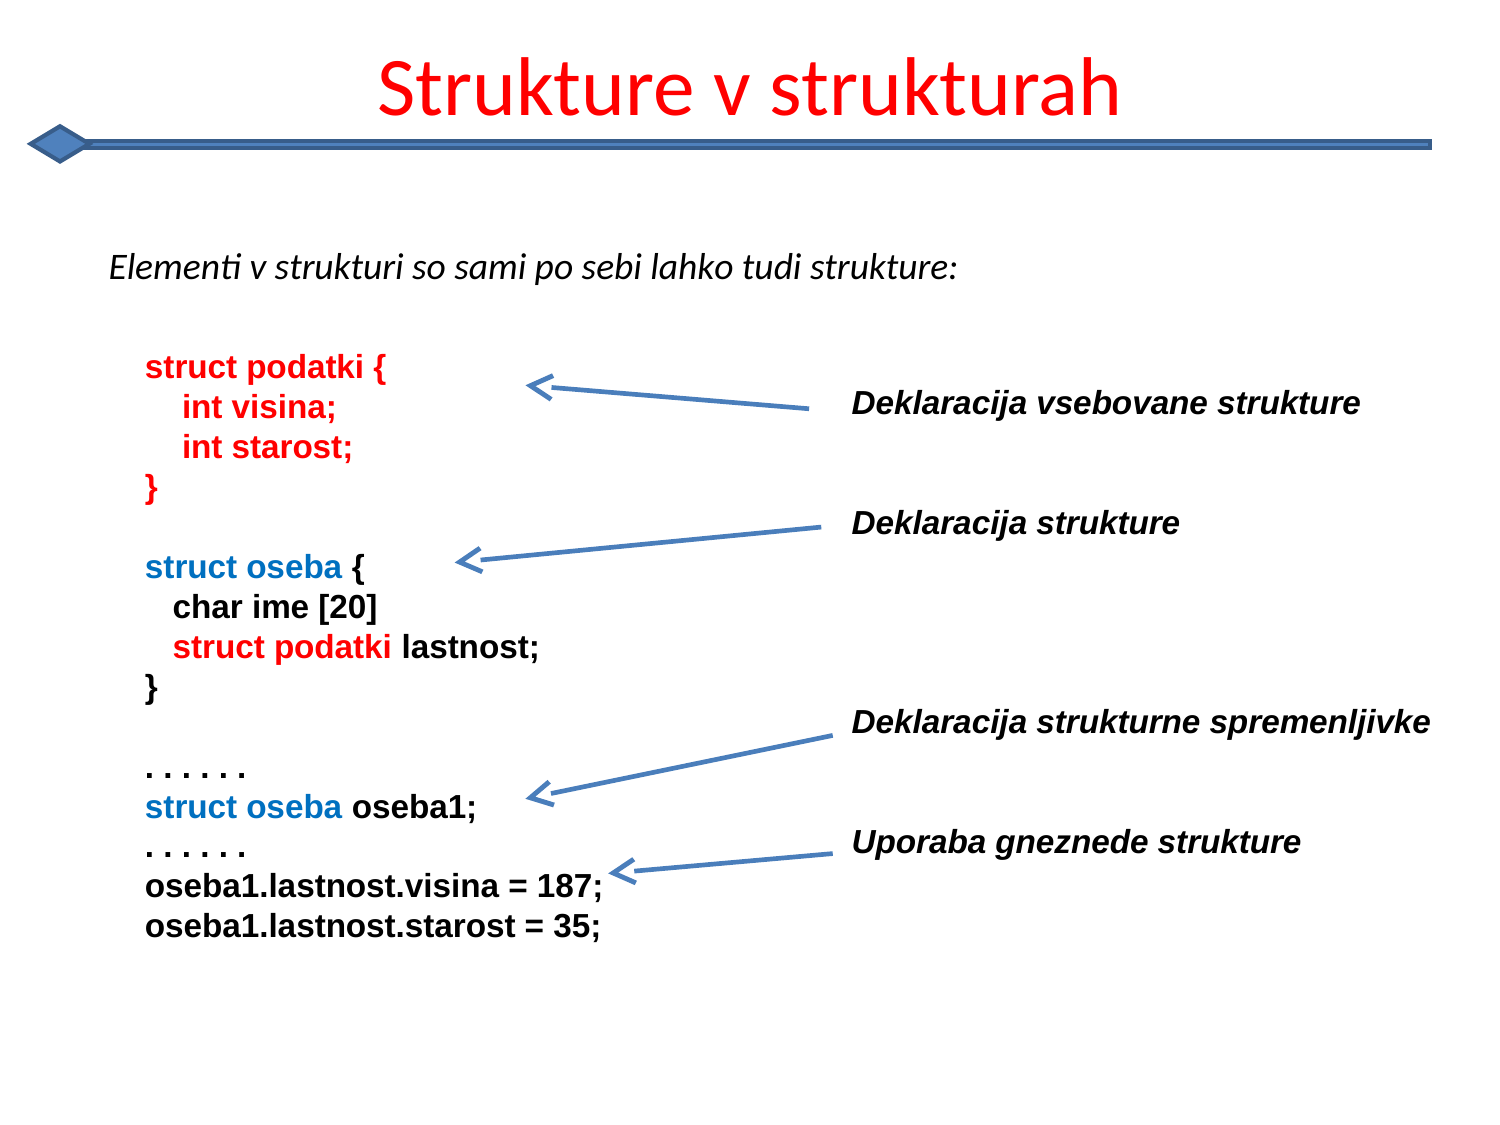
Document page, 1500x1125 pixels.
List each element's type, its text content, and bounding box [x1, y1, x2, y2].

text_box Elementi v strukturi so sami po sebi lahko tudi strukture: [93, 234, 1266, 295]
text_box struct podatki { int visina; int starost; } struct oseba { char ime [20] struct podatki lastnost; } . . . . . . struct oseba oseba1; . . . . . . oseba1.lastnost.visina = 187; oseba1.lastnost.starost = 35; [130, 337, 619, 953]
title Strukture v strukturah [75, 23, 1426, 141]
text_box Deklaracija vsebovane strukture Deklaracija strukture Deklaracija strukturne spremenljivke Uporaba gneznede strukture [836, 373, 1447, 868]
